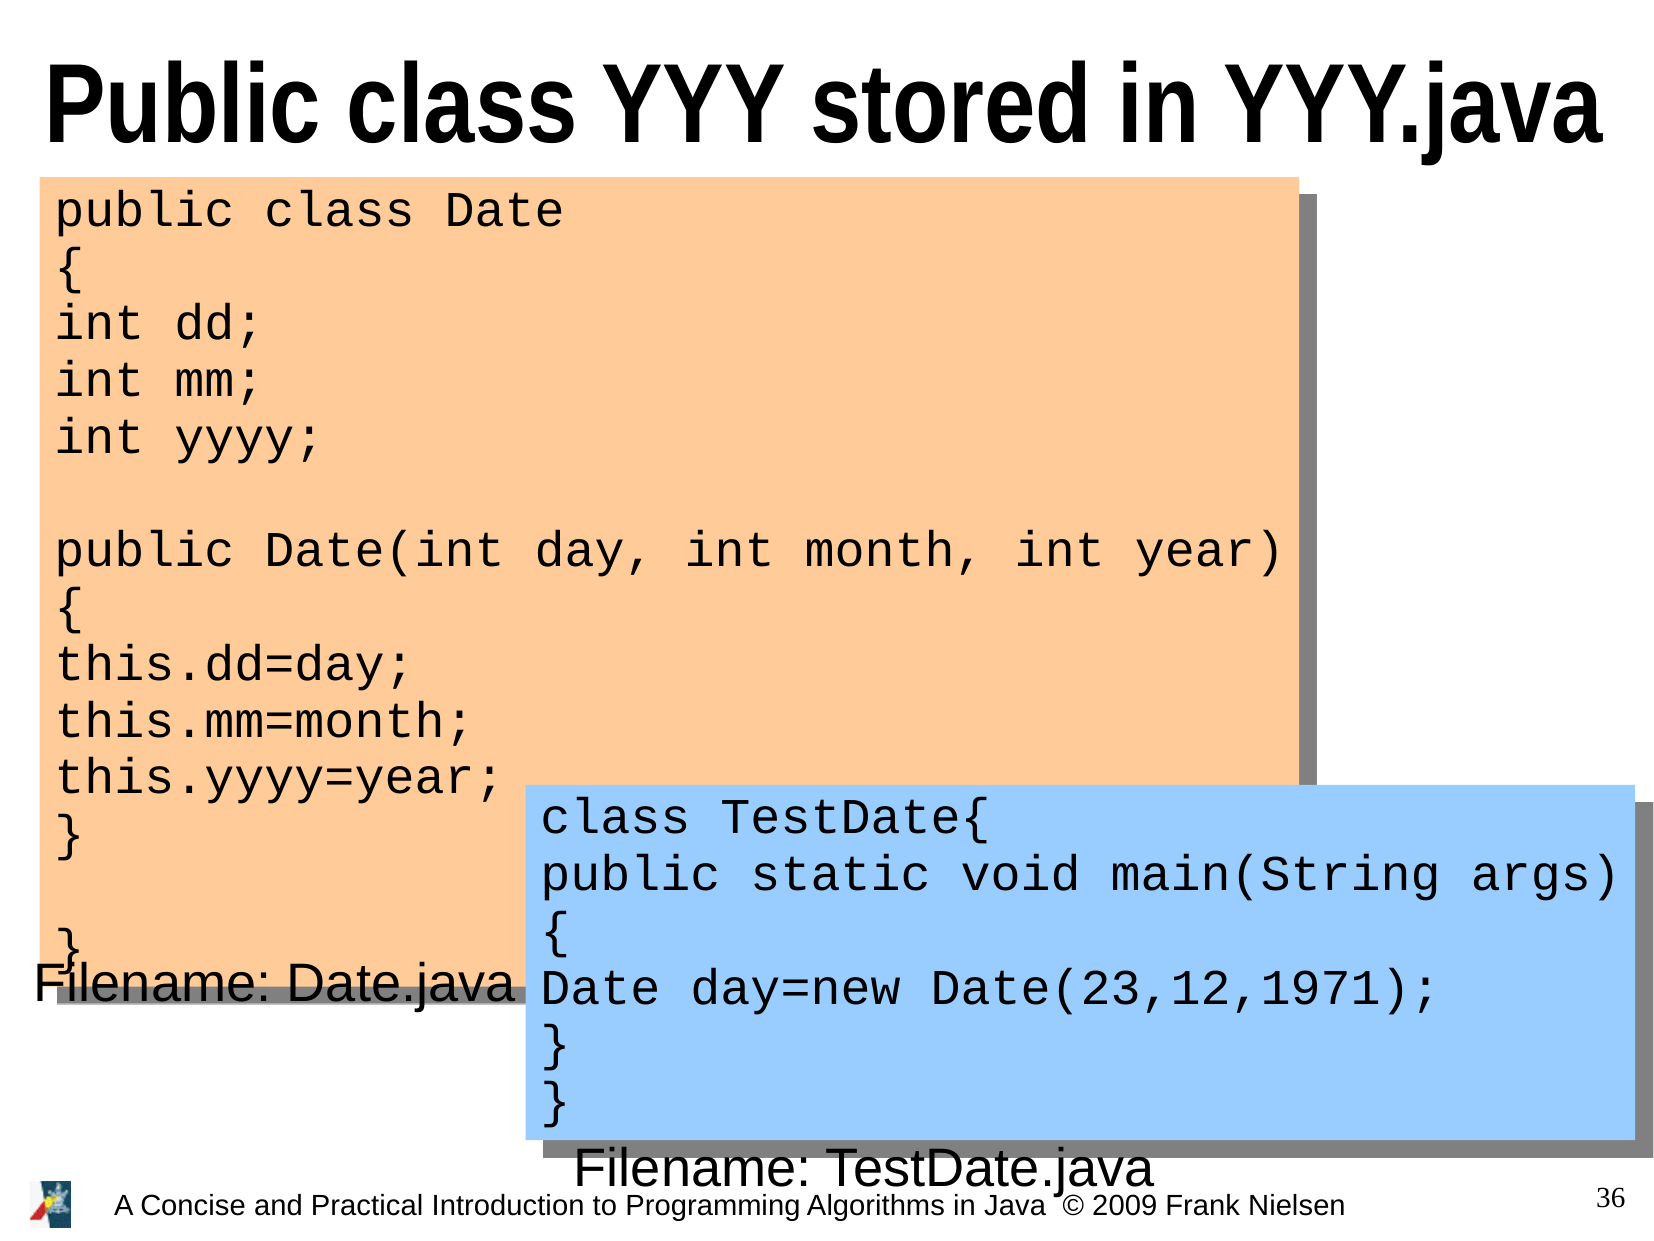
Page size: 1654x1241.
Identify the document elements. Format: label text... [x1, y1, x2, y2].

text_box Filename: Date.java [18, 944, 532, 1021]
text_box public class Date { int dd; int mm; int yyyy; public Date(int day, int month, int year) { this.dd=day; this.mm=month; this.yyyy=year; } } [39, 177, 1300, 944]
picture [29, 1181, 71, 1228]
text_box Public class YYY stored in YYY.java [29, 29, 1619, 174]
text_box Filename: TestDate.java [558, 1130, 1171, 1206]
text_box class TestDate{ public static void main(String args) { Date day=new Date(23,12,1971); } } [525, 784, 1636, 1123]
